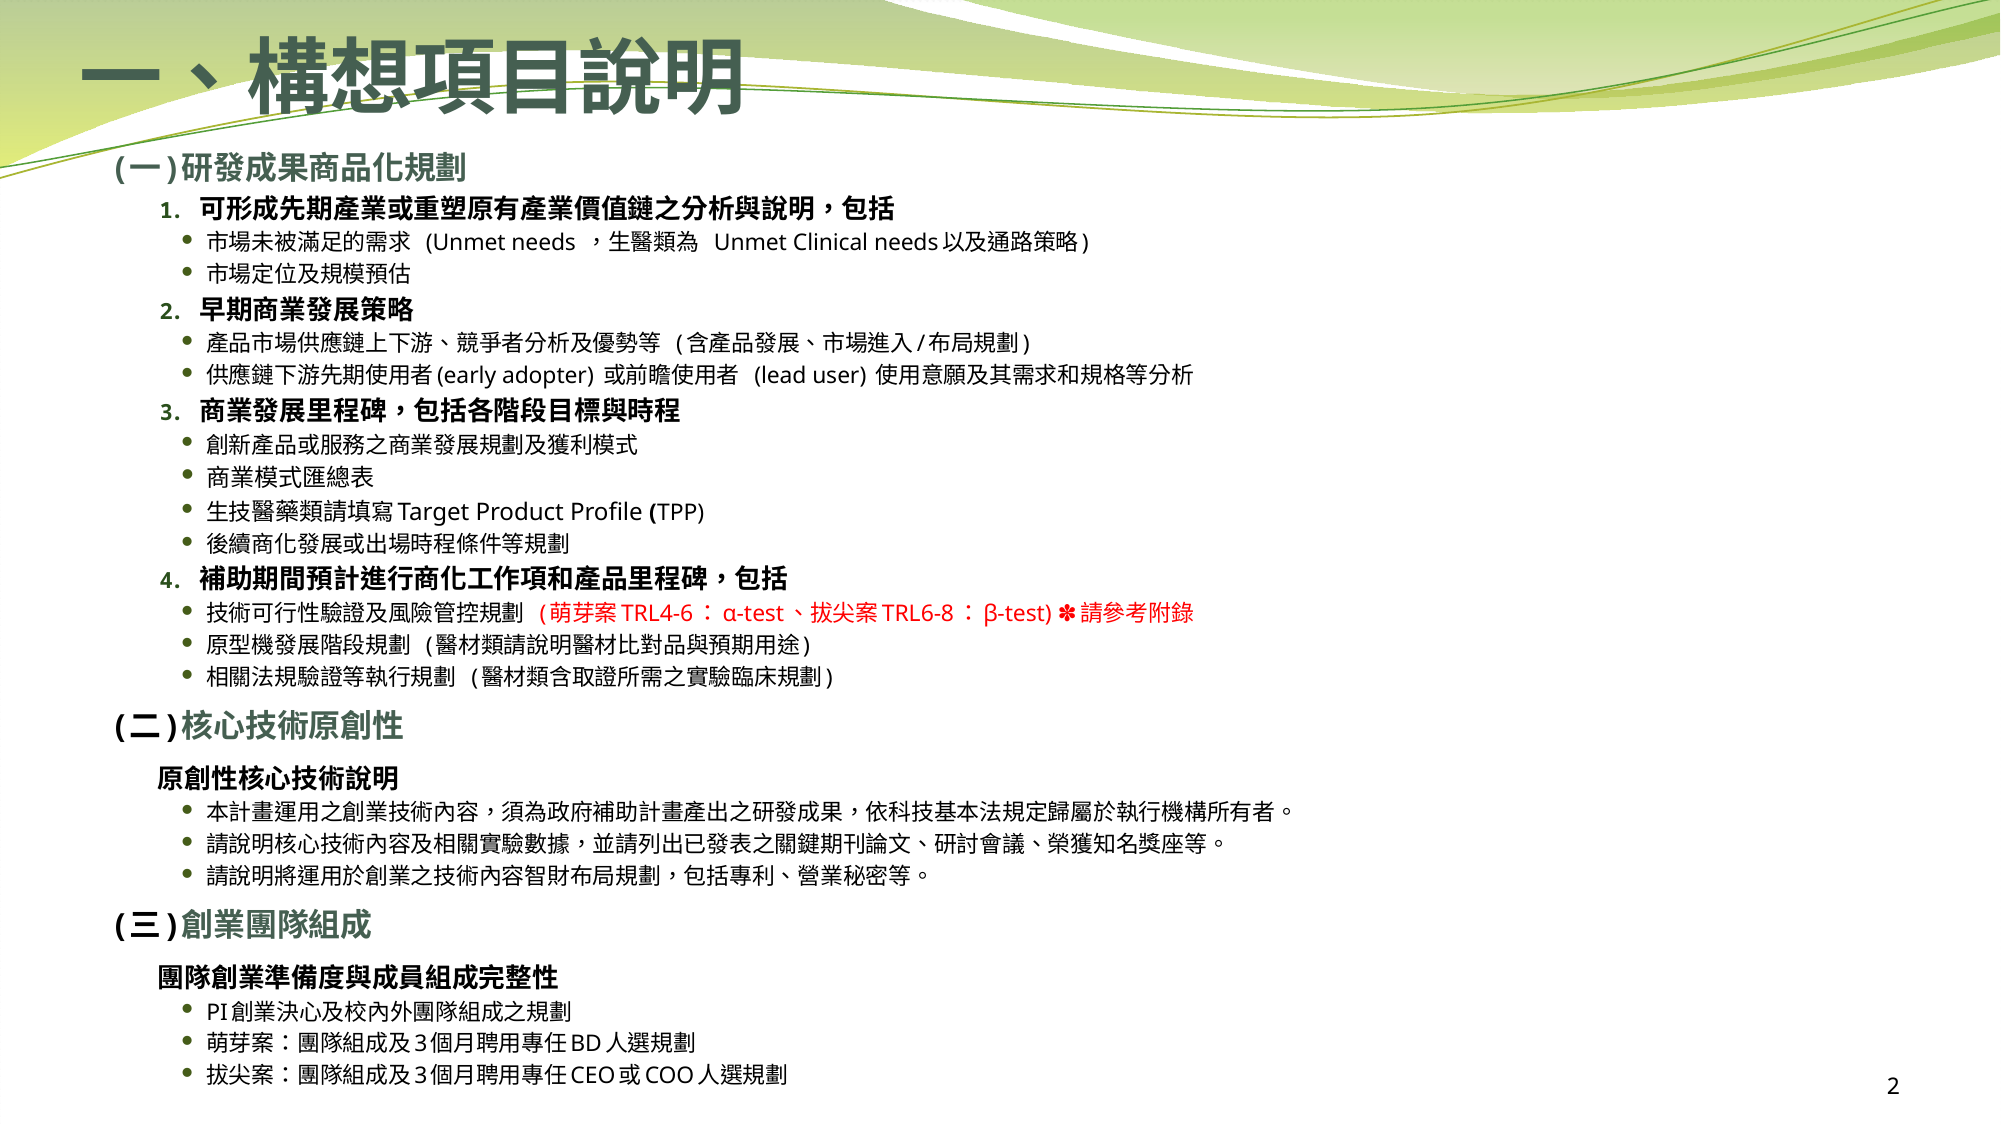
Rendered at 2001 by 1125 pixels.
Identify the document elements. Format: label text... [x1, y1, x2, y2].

title 一、構想項目說明 [79, 0, 1880, 141]
list (一)研發成果商品化規劃 可形成先期產業或重塑原有產業價值鏈之分析與說明，包括 市場未被滿足的需求 (Unmet needs ，生醫類為 Unmet Clinical needs以及通路策略) 市場定位及規模預估 早期商業發展策略 產品市場供應鏈上下游、競爭者分析及優勢等 (含產品發展、市場進入/布局規劃) 供應鏈下游先期使用者(early adopter) 或前瞻使用者 (lead user) 使用意願及其需求和規格等分析 商業發展里程碑，包括各階段目標與時程 創新產品或服務之商業發展規劃及獲利模式 商業模式匯總表 生技醫藥類請填寫Target Product Profile (TPP) 後續商化發展或出場時程條件等規劃 補助期間預計進行商化工作項和產品里程碑，包括 技術可行性驗證及風險管控規劃 (萌芽案TRL4-6：α-test、拔尖案TRL6-8：β-test) ✽請參考附錄 原型機發展階段規劃 (醫材類請說明醫材比對品與預期用途) 相關法規驗證等執行規劃 (醫材類含取證所需之實驗臨床規劃) (二)核心技術原創性 原創性核心技術說明 本計畫運用之創業技術內容，須為政府補助計畫產出之研發成果，依科技基本法規定歸屬於執行機構所有者。 請說明核心技術內容及相關實驗數據，並請列出已發表之關鍵期刊論文、研討會議、榮獲知名獎座等。 請說明將運用於創業之技術內容智財布局規劃，包括專利、營業秘密等。 (三)創業團隊組成 團隊創業準備度與成員組成完整性 PI創業決心及校內外團隊組成之規劃 萌芽案：團隊組成及3個月聘用專任BD人選規劃 拔尖案：團隊組成及3個月聘用專任CEO或COO人選規劃 [99, 140, 1983, 1103]
slide_number <編號> [1733, 1042, 1900, 1103]
